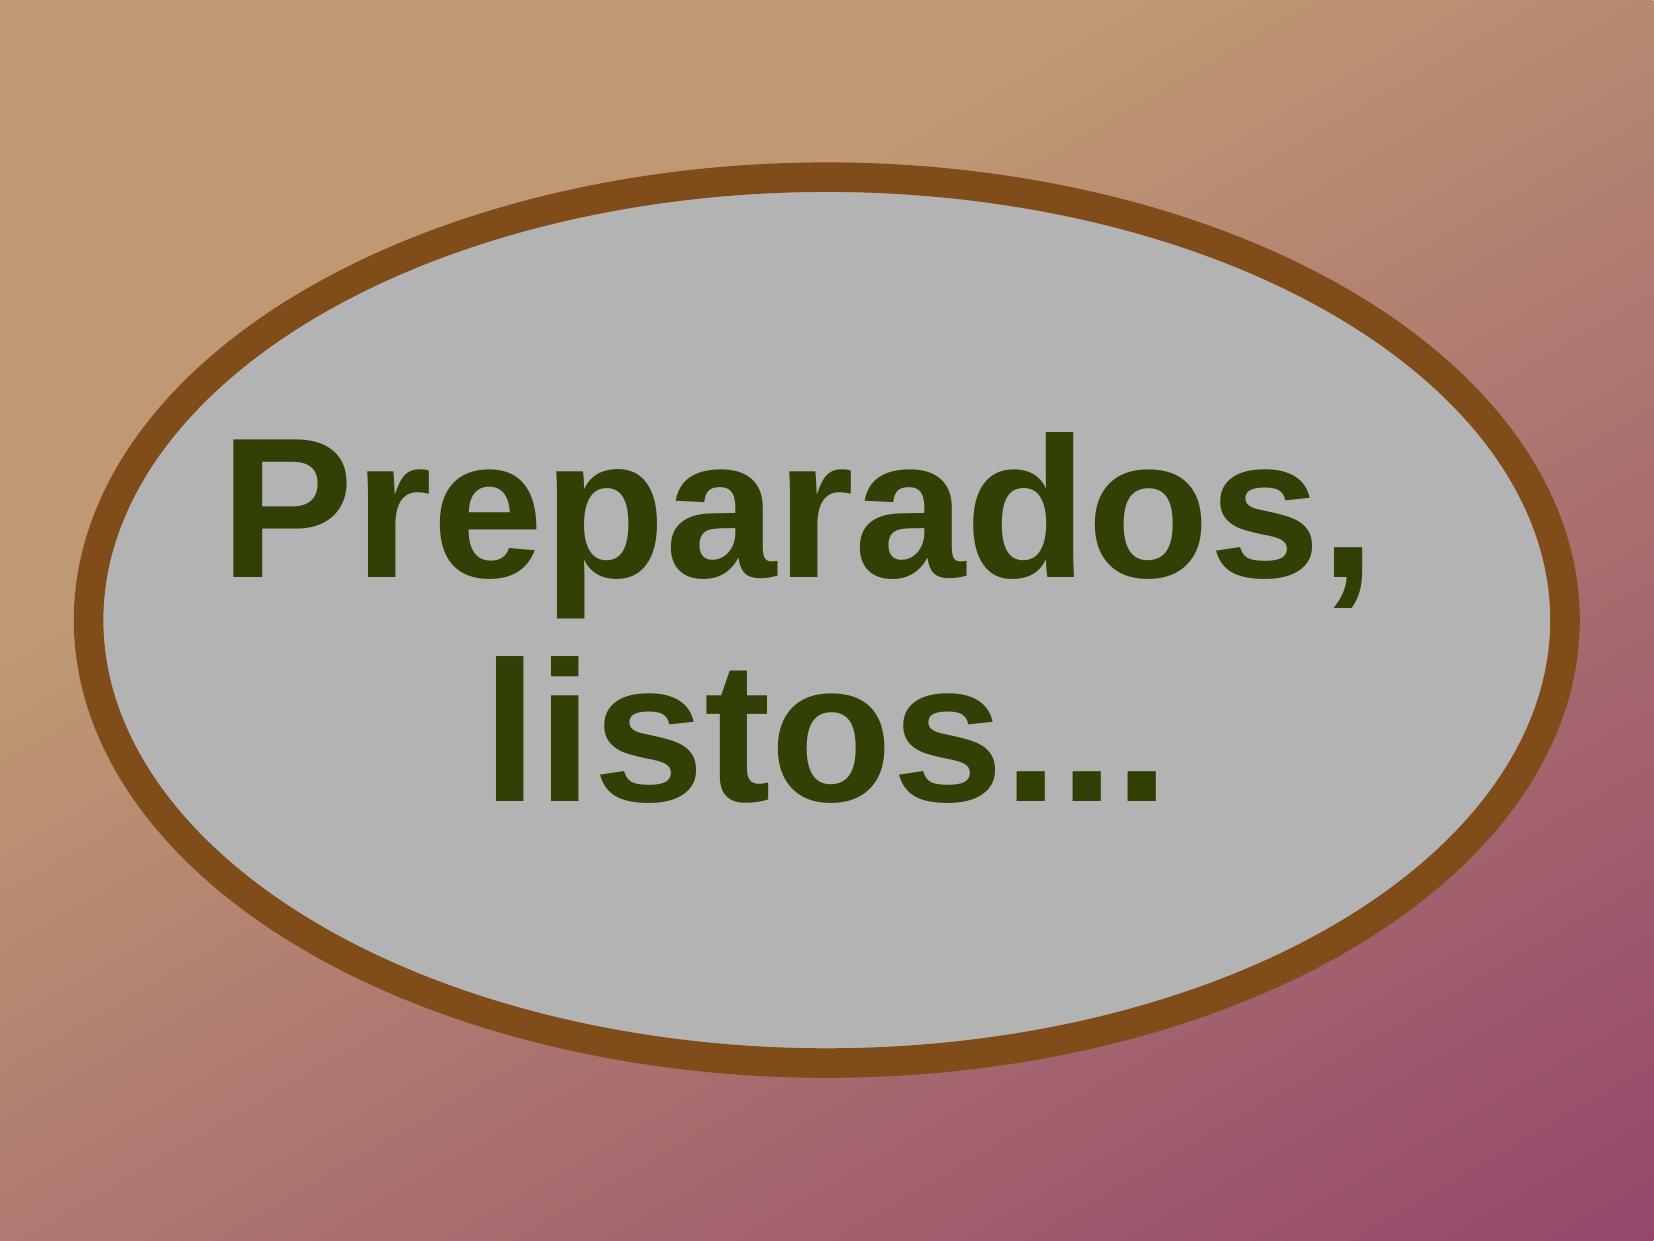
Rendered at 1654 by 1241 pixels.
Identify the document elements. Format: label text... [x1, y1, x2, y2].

text_box Preparados, listos... [88, 177, 1566, 1064]
